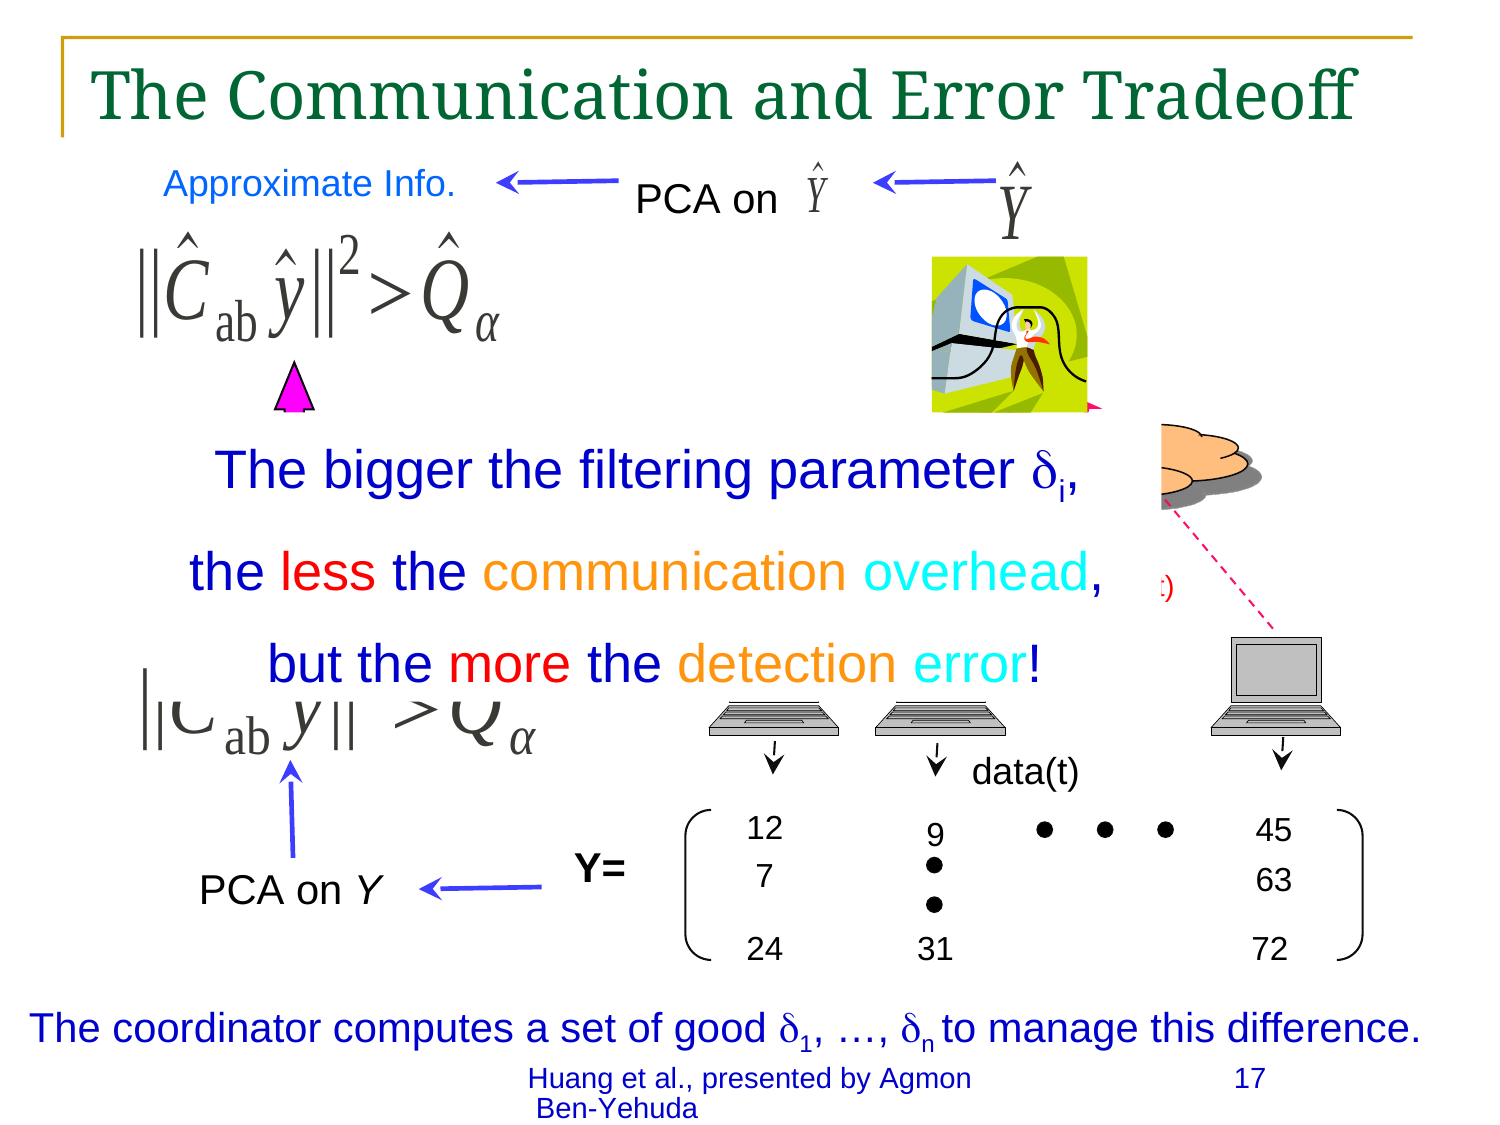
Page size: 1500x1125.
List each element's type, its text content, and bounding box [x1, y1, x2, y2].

text_box [927, 897, 942, 912]
title The Communication and Error Tradeoff [75, 45, 1426, 188]
text_box PCA on Y [183, 855, 397, 921]
text_box 72 [1236, 919, 1304, 976]
text_box 31 [902, 919, 969, 976]
text_box The coordinator computes a set of good 1, …, n to manage this difference. [0, 981, 1463, 1066]
text_box [927, 857, 942, 873]
text_box Y= [559, 833, 642, 899]
text_box [1162, 424, 1248, 495]
text_box 7 [740, 846, 789, 903]
picture [931, 256, 1088, 413]
text_box PCA on [620, 163, 794, 230]
picture [1208, 634, 1345, 739]
text_box filtered_data(t) [1162, 559, 1190, 611]
text_box [112, 224, 526, 356]
text_box 45 [1240, 800, 1308, 850]
text_box The bigger the filtering parameter i, the less the communication overhead, but the more the detection error! [148, 412, 1162, 702]
text_box data(t) [956, 739, 1095, 800]
text_box 63 [1240, 850, 1308, 907]
text_box [275, 362, 314, 412]
text_box [1097, 822, 1113, 837]
text_box 9 [911, 805, 960, 861]
text_box [1158, 822, 1173, 837]
text_box Approximate Info. [148, 151, 472, 212]
text_box 12 [731, 798, 799, 855]
text_box 24 [731, 919, 799, 976]
picture [706, 702, 842, 739]
picture [872, 702, 1009, 739]
chart [112, 646, 563, 768]
text_box [1037, 822, 1053, 837]
chart [984, 159, 1055, 256]
chart [796, 160, 843, 223]
